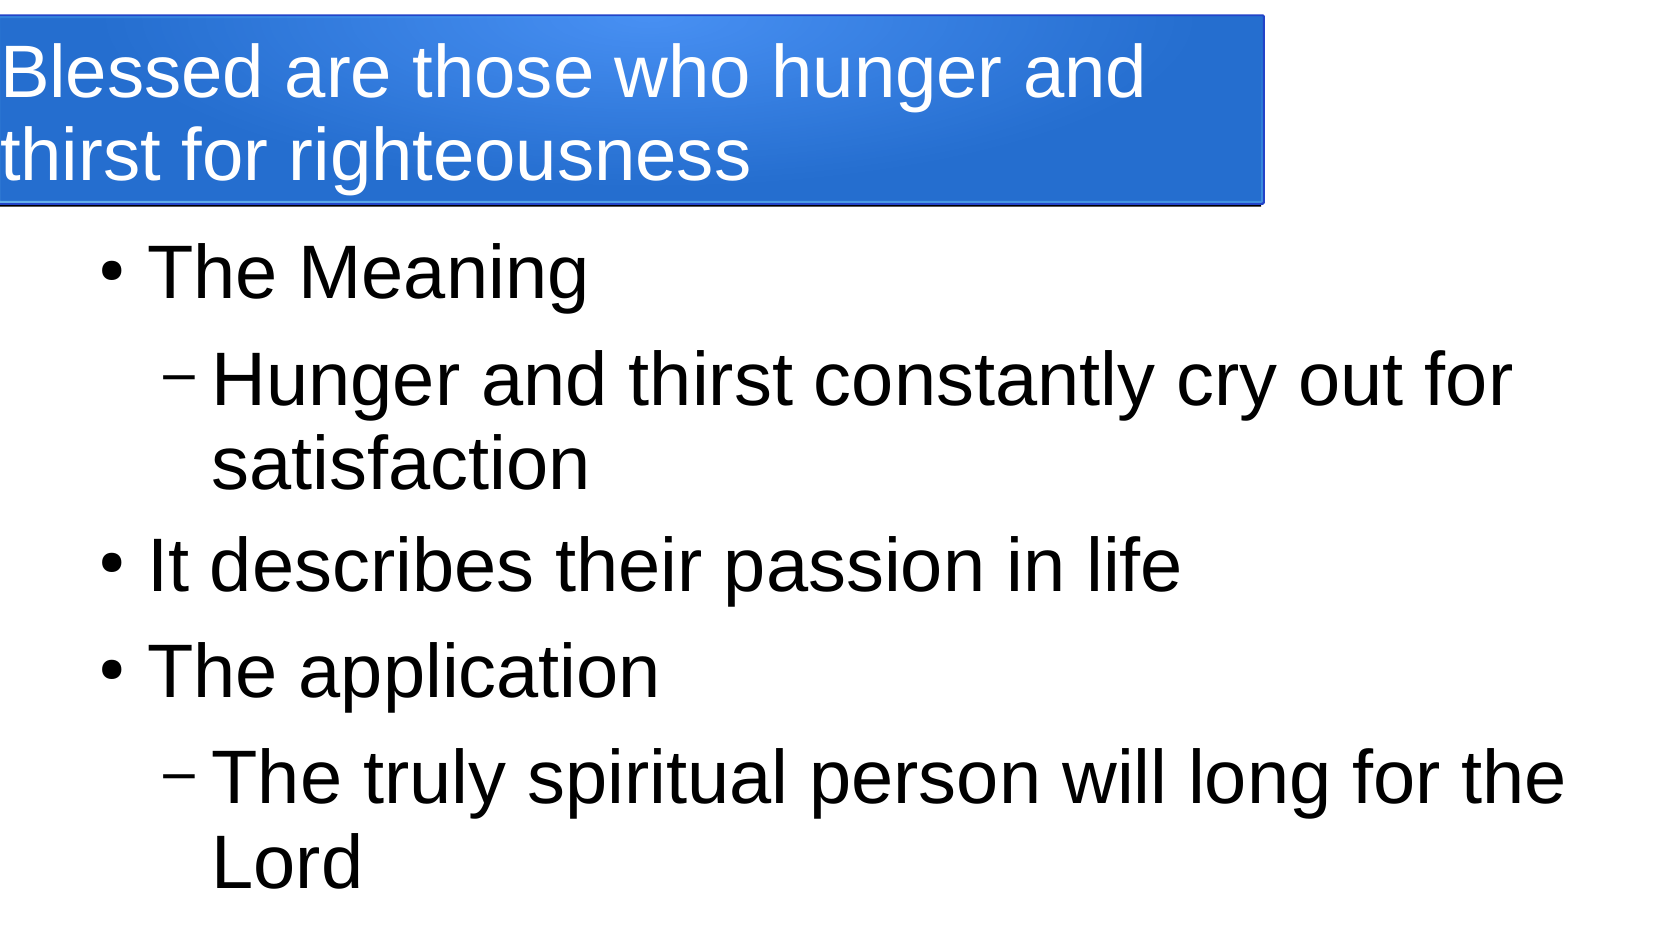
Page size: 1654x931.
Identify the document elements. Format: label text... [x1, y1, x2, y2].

title Blessed are those who hunger and thirst for righteousness [0, 30, 1321, 197]
list The Meaning Hunger and thirst constantly cry out for satisfaction It describes their passion in life The application The truly spiritual person will long for the Lord [82, 230, 1571, 906]
